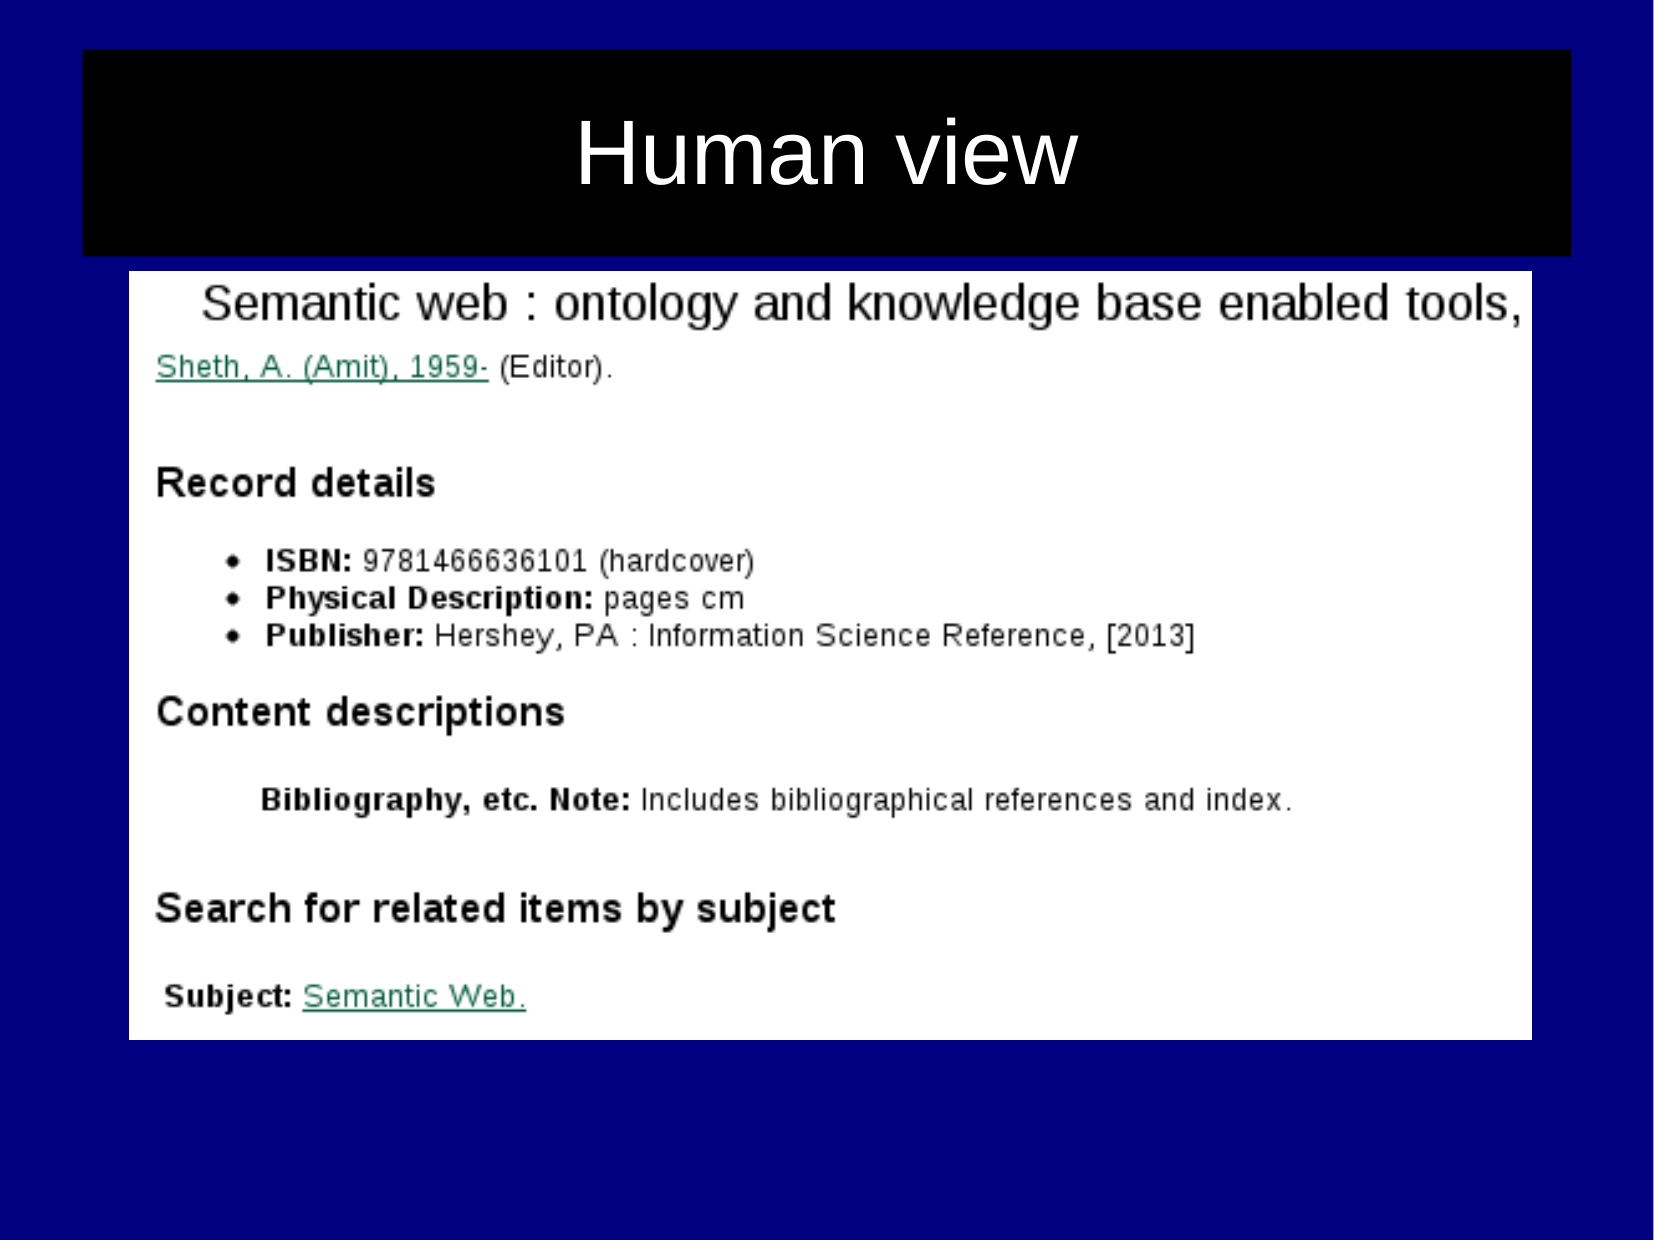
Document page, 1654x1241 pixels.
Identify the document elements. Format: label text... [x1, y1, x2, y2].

picture [129, 271, 1532, 1040]
title Human view [82, 49, 1571, 257]
